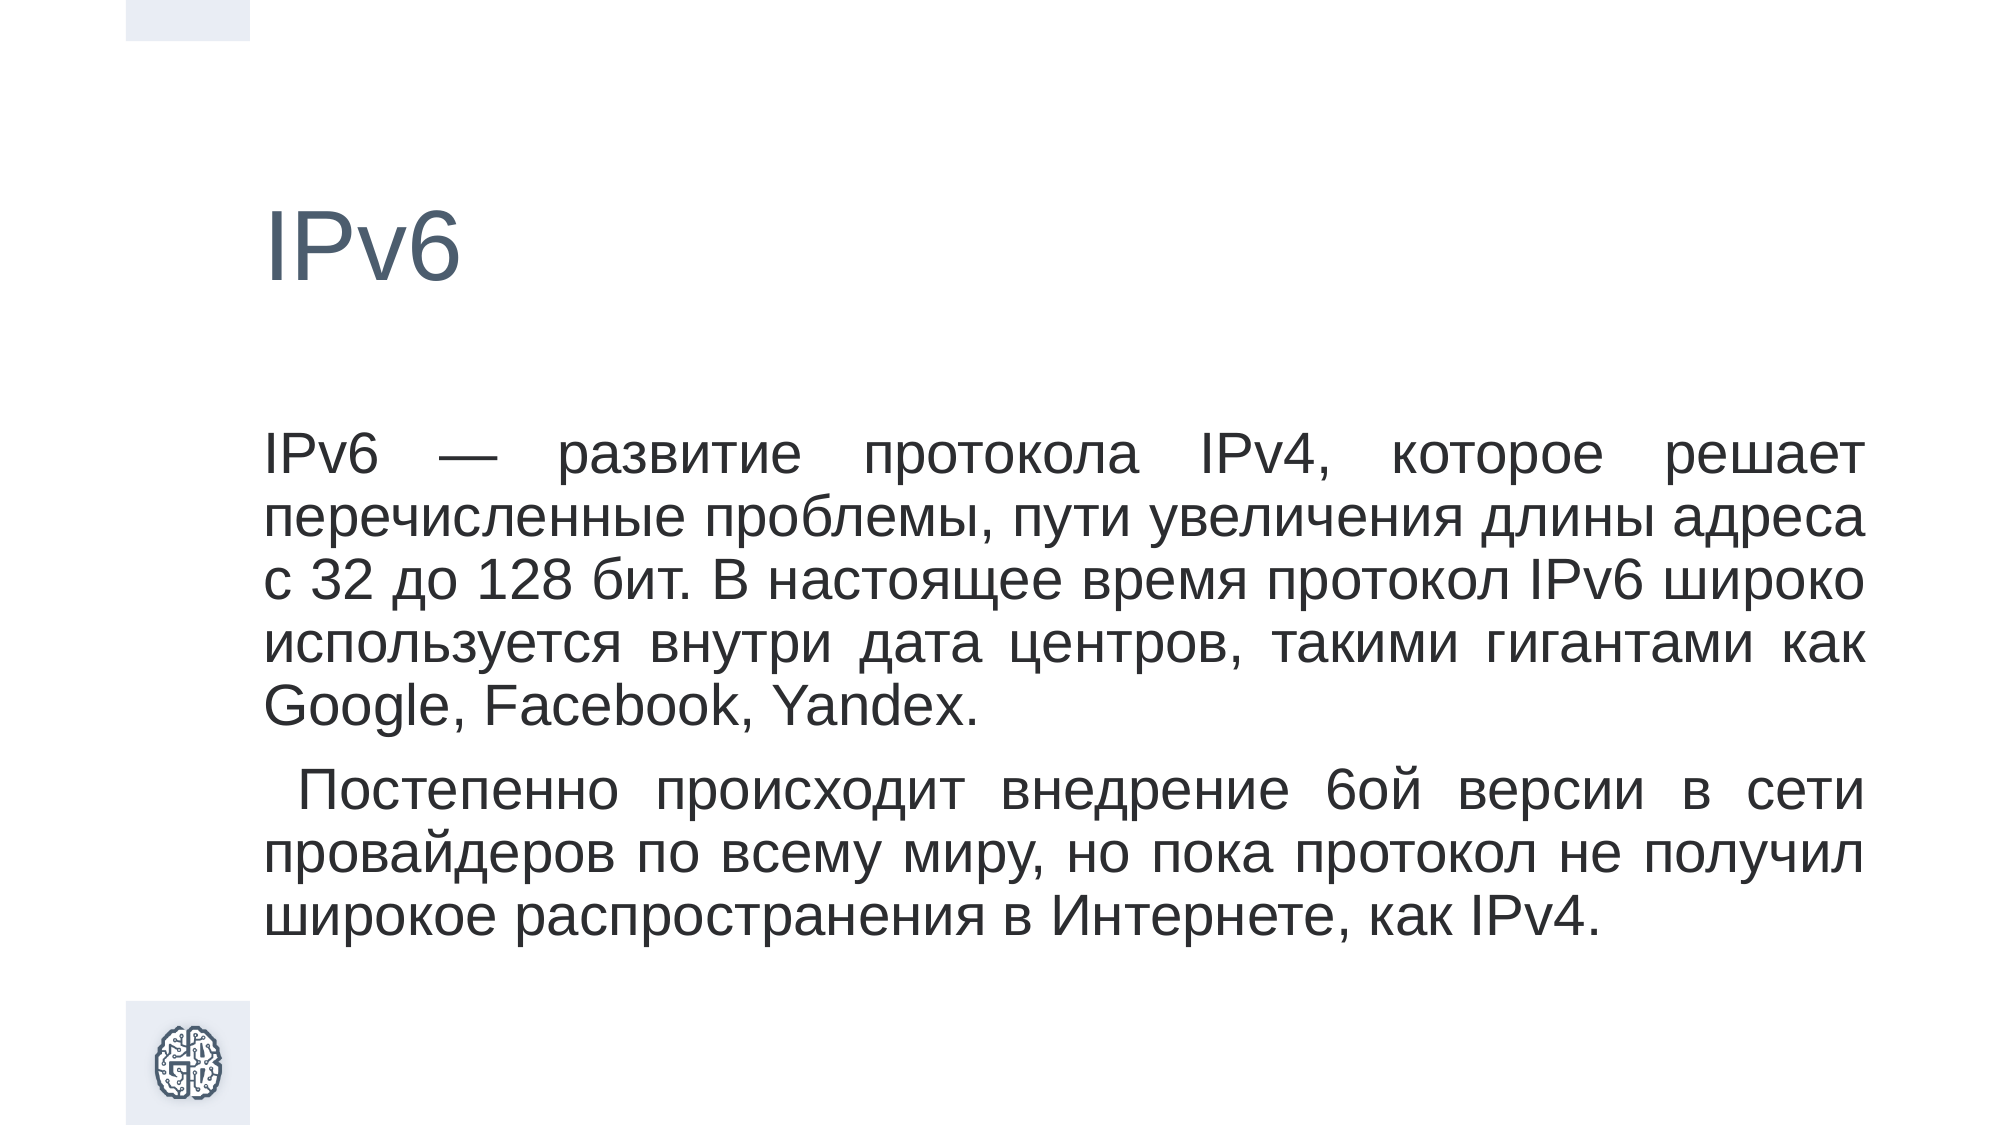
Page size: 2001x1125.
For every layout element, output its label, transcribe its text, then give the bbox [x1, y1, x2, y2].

title IPv6 [248, 124, 1752, 372]
picture [144, 1016, 232, 1110]
list IPv6 — развитие протокола IPv4, которое решает перечисленные проблемы, пути увеличения длины адреса с 32 до 128 бит. В настоящее время протокол IPv6 широко используется внутри дата центров, такими гигантами как Google, Facebook, Yandex. Постепенно происходит внедрение 6ой версии в сети провайдеров по всему миру, но пока протокол не получил широкое распространения в Интернете, как IPv4. [248, 431, 1883, 941]
